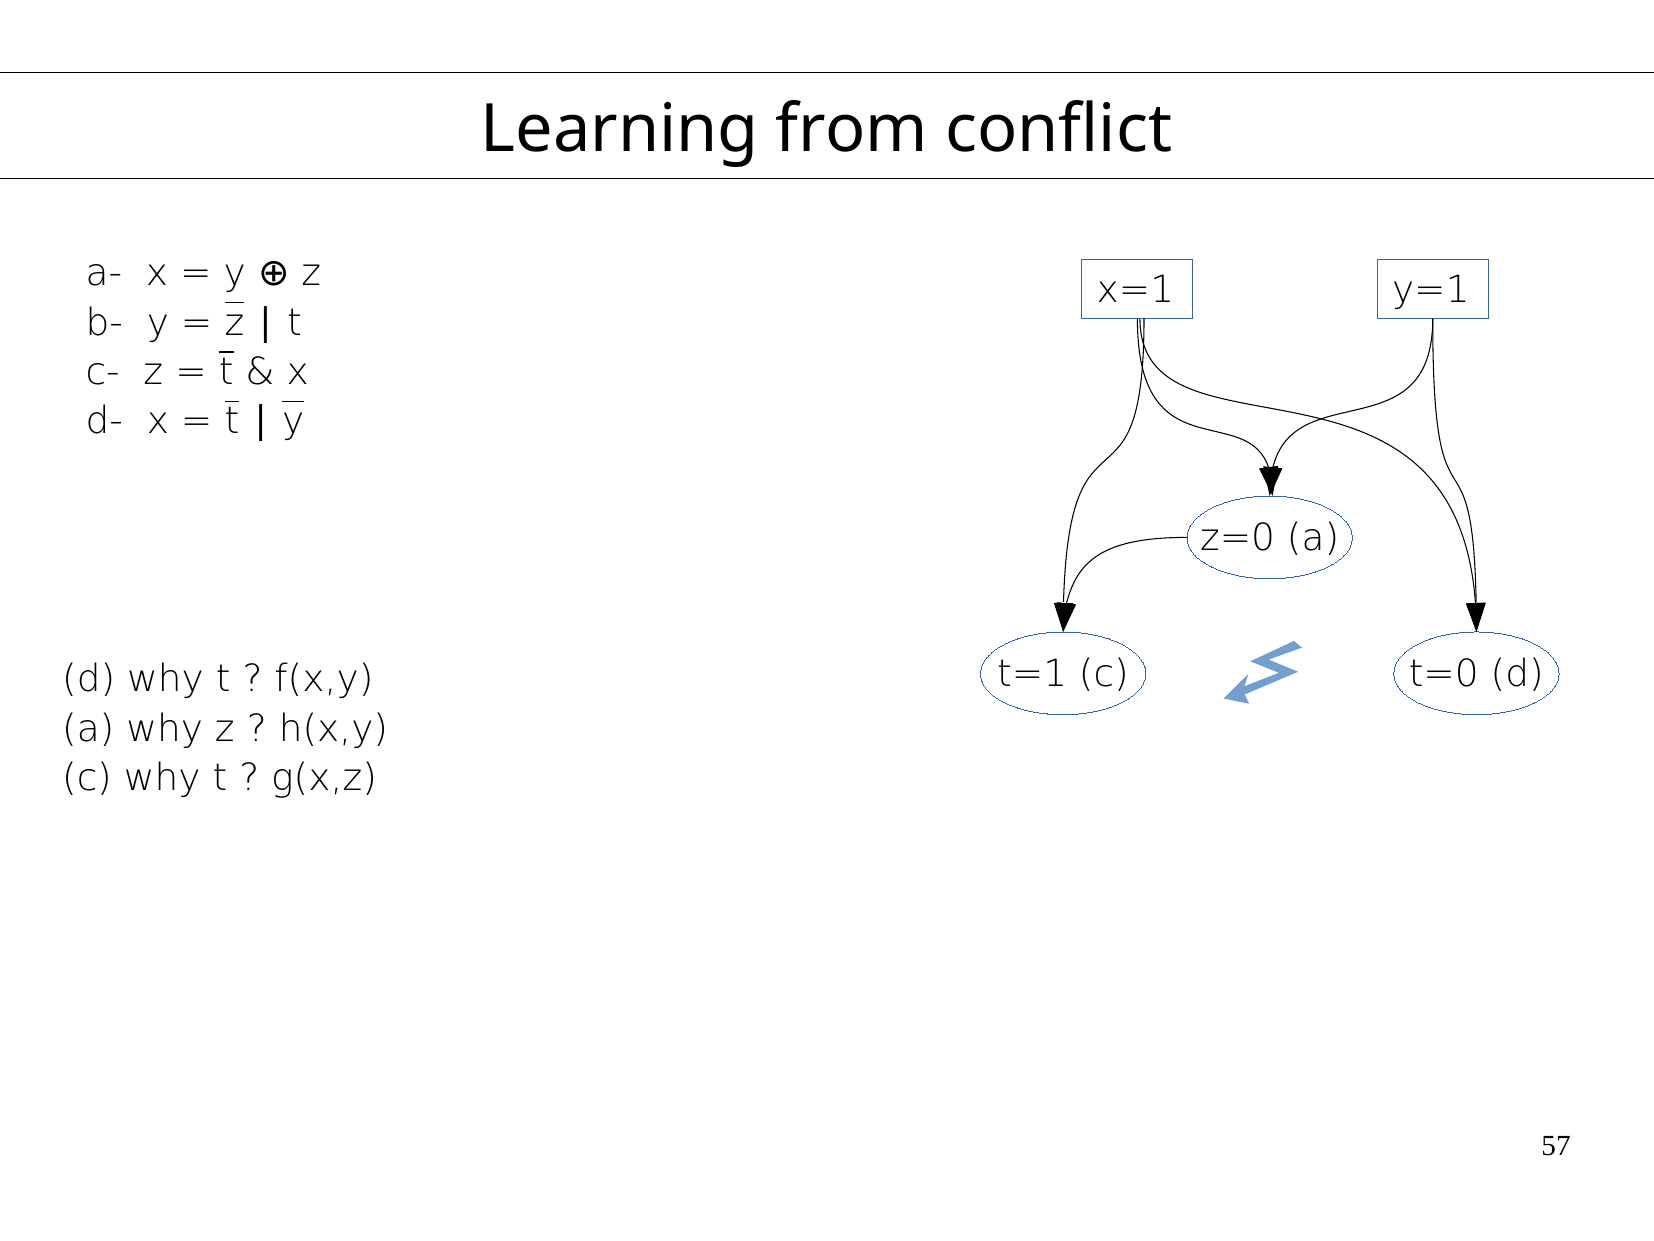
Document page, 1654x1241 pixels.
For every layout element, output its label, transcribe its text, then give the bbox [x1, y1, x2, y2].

text_box x=1 [1081, 259, 1193, 319]
text_box t=0 (d) [1393, 631, 1560, 715]
text_box a- x = y ⊕ z b- y = z ∣ t c- z = t & x d- x = t ∣ y [70, 243, 414, 453]
text_box (d) why t ? f(x,y) (a) why z ? h(x,y) (c) why t ? g(x,z) [47, 649, 650, 809]
text_box z=0 (a) [1187, 496, 1353, 579]
text_box [1223, 640, 1302, 704]
text_box t=1 (c) [980, 632, 1146, 715]
text_box Learning from conflict [0, 72, 1654, 166]
text_box y=1 [1377, 259, 1489, 319]
